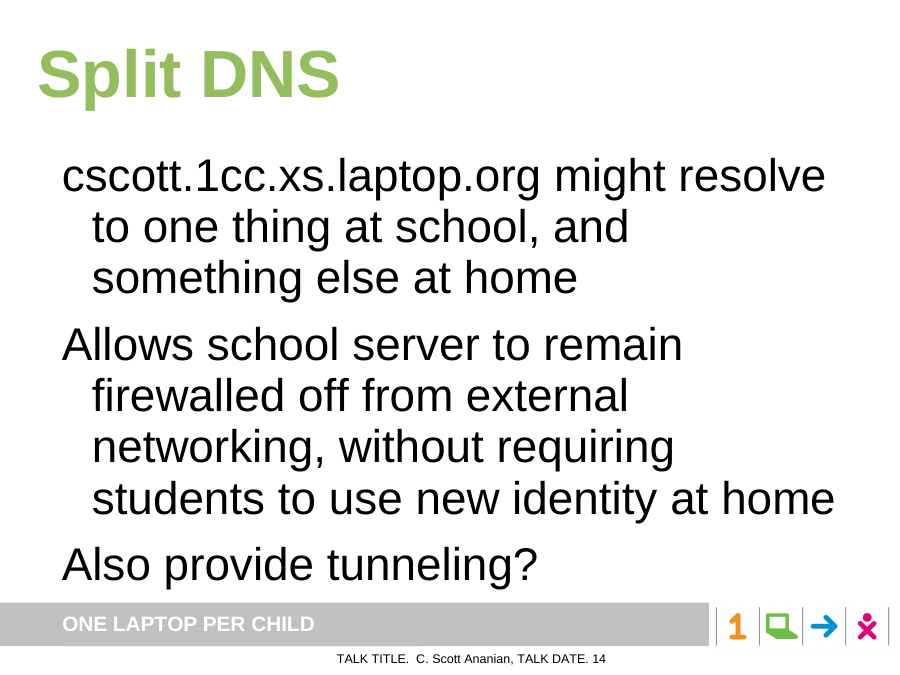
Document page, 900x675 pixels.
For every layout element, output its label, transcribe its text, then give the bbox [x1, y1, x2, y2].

title Split DNS [37, 37, 856, 211]
picture [844, 598, 898, 655]
list cscott.1cc.xs.laptop.org might resolve to one thing at school, and something else at home Allows school server to remain firewalled off from external networking, without requiring students to use new identity at home Also provide tunneling? [61, 150, 844, 675]
